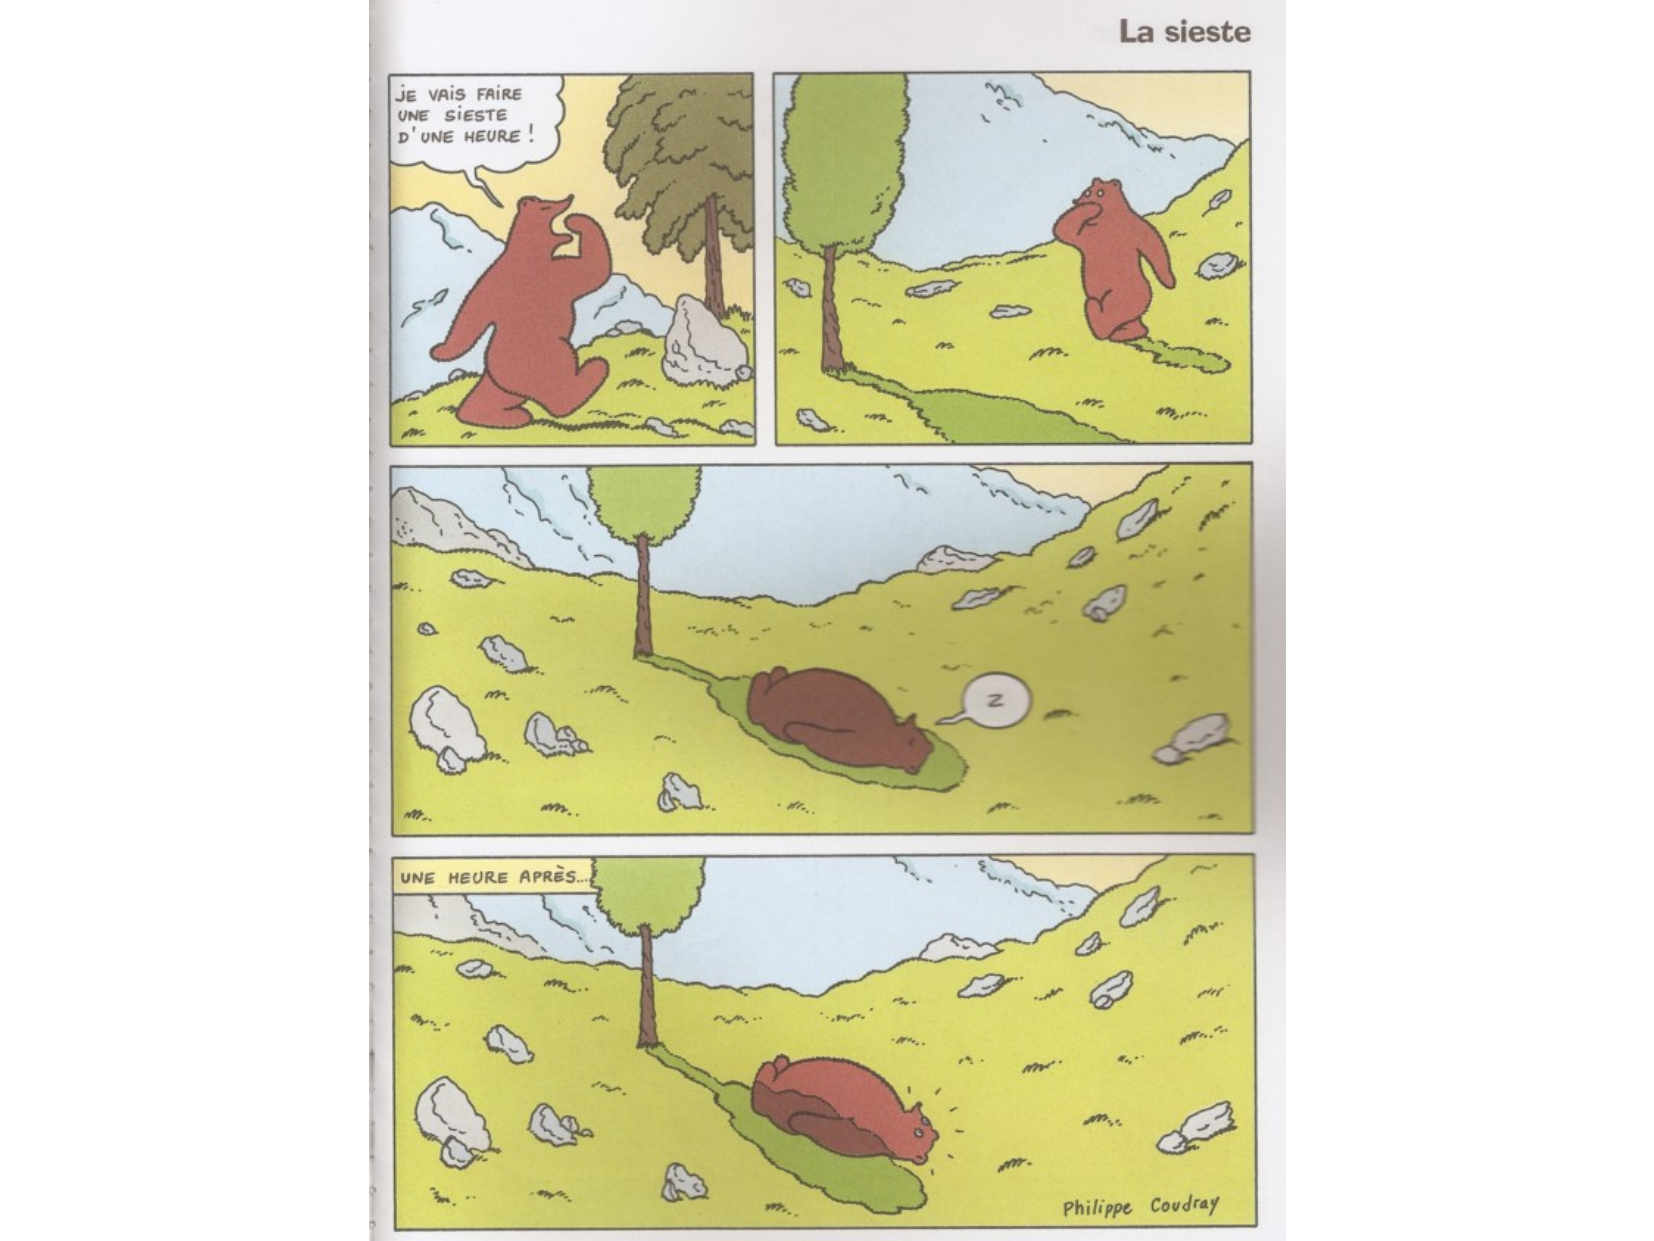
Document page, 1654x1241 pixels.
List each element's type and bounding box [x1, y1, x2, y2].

picture [369, 0, 1286, 1241]
